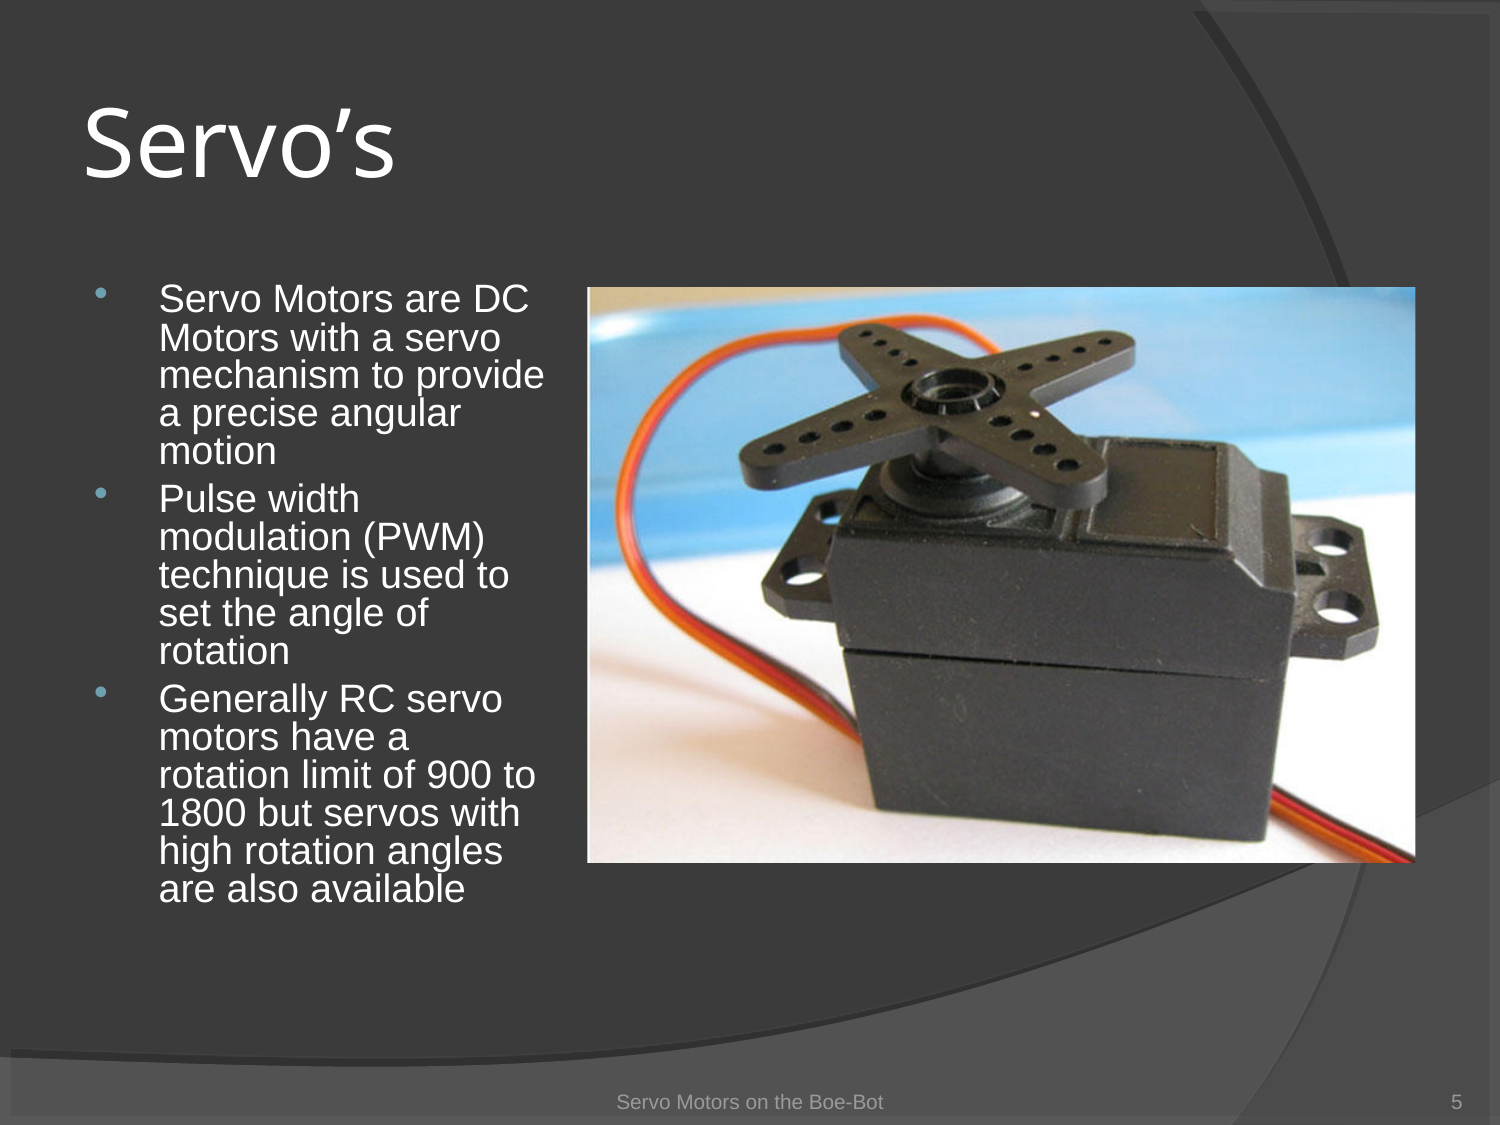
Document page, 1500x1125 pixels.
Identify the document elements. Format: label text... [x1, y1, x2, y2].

picture [587, 287, 1416, 863]
text_box Servo Motors on the Boe-Bot [512, 1053, 988, 1114]
text_box <number> [1337, 1053, 1463, 1114]
title Servo’s [74, 45, 1300, 233]
list Servo Motors are DC Motors with a servo mechanism to provide a precise angular motion Pulse width modulation (PWM) technique is used to set the angle of rotation Generally RC servo motors have a rotation limit of 900 to 1800 but servos with high rotation angles are also available [74, 274, 563, 955]
